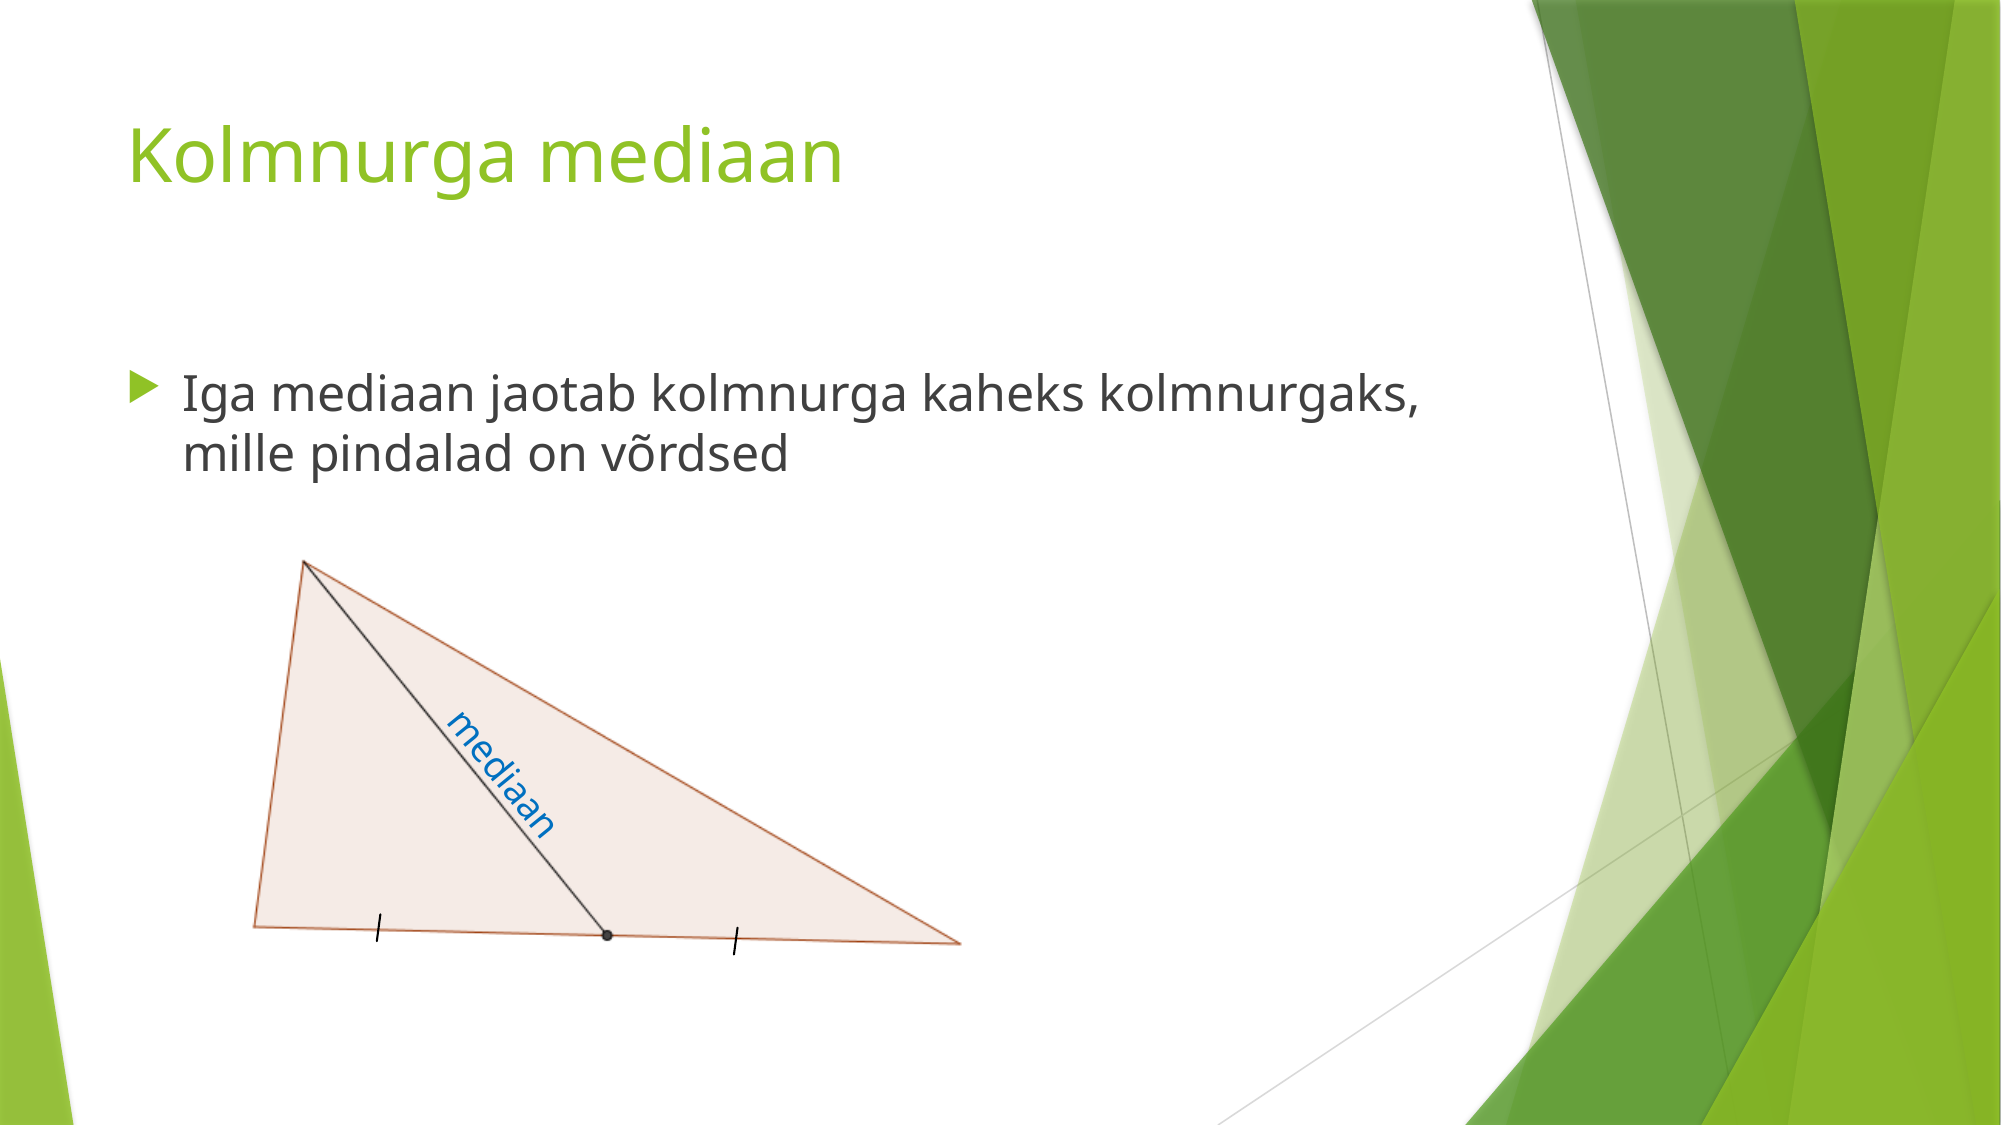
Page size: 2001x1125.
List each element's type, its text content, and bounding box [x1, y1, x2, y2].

list Iga mediaan jaotab kolmnurga kaheks kolmnurgaks, mille pindalad on võrdsed [111, 354, 1522, 992]
picture [236, 531, 965, 993]
text_box mediaan [424, 682, 587, 863]
title Kolmnurga mediaan [111, 99, 1522, 317]
